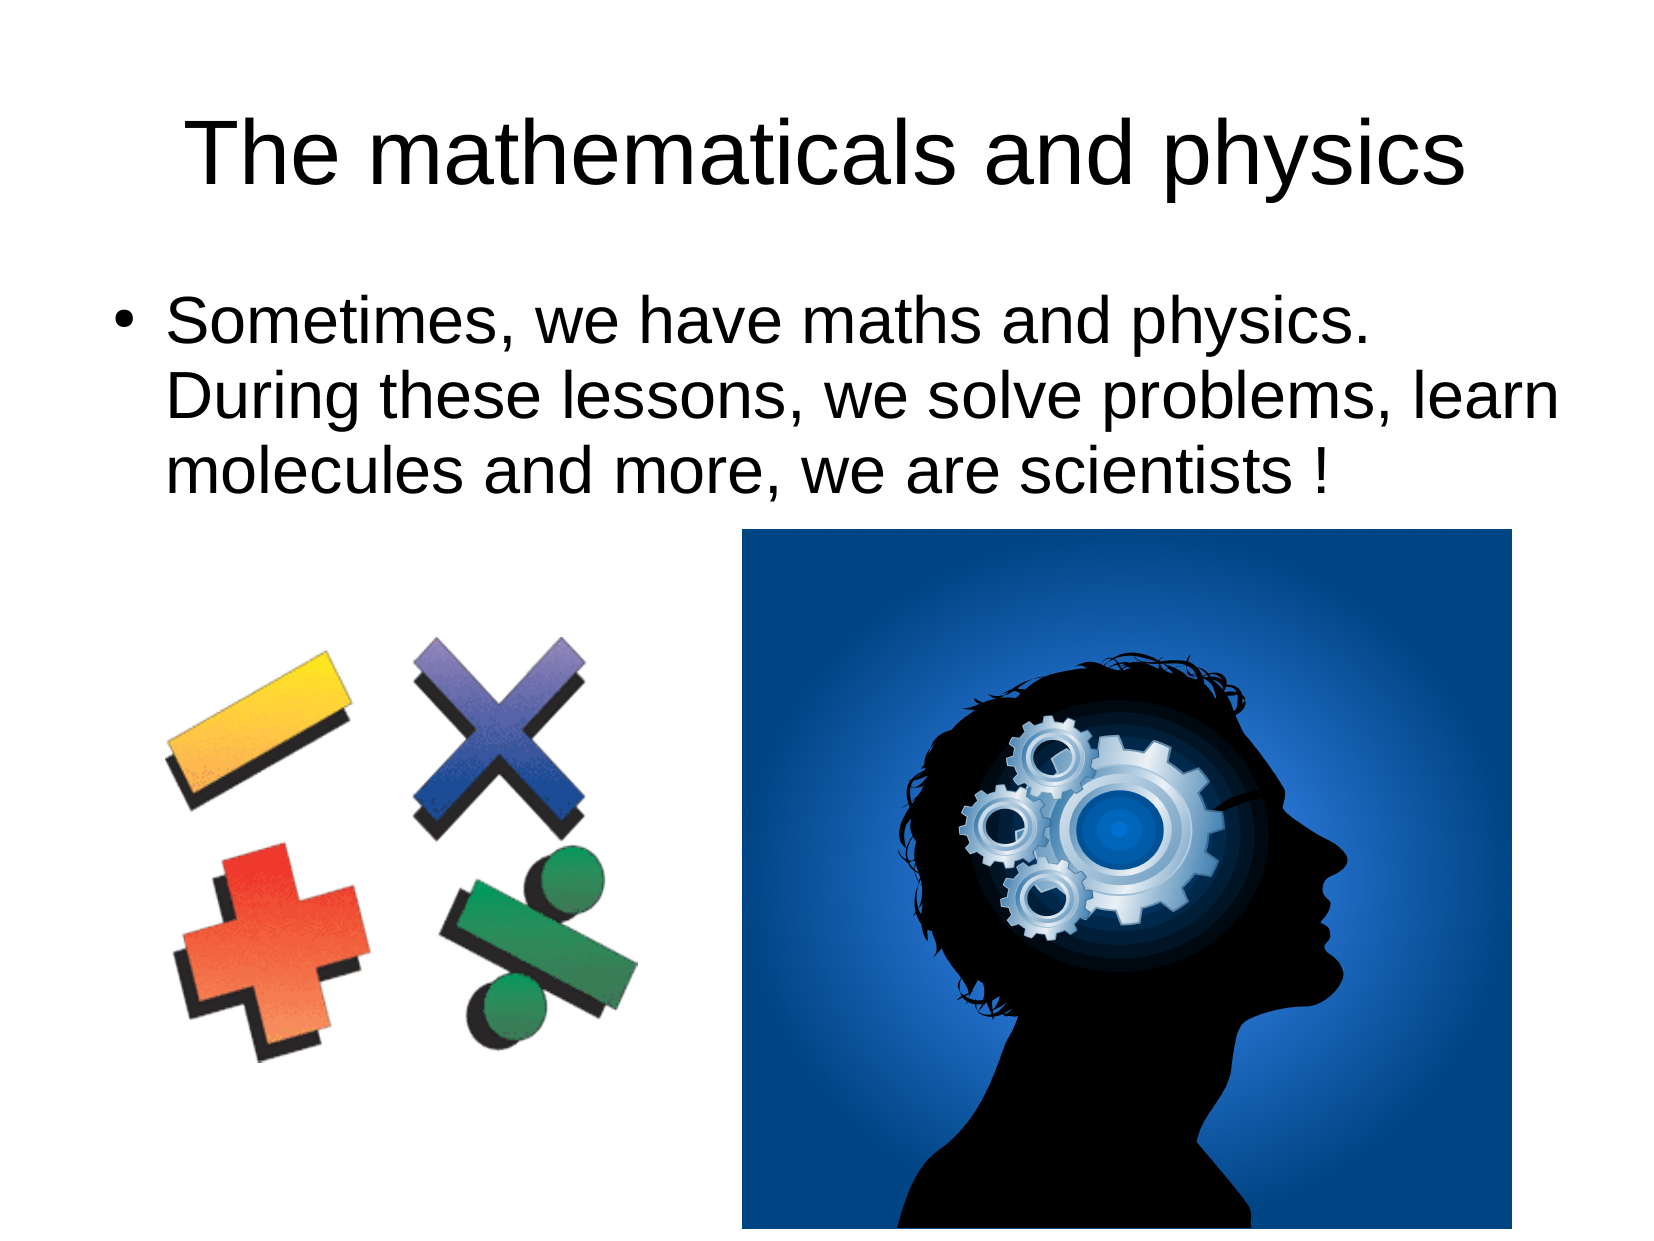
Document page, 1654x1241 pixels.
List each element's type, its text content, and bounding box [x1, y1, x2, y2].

title The mathematicals and physics [82, 49, 1571, 257]
picture [165, 637, 638, 1063]
picture [742, 529, 1512, 1229]
list Sometimes, we have maths and physics. During these lessons, we solve problems, learn molecules and more, we are scientists ! [94, 283, 1583, 1102]
